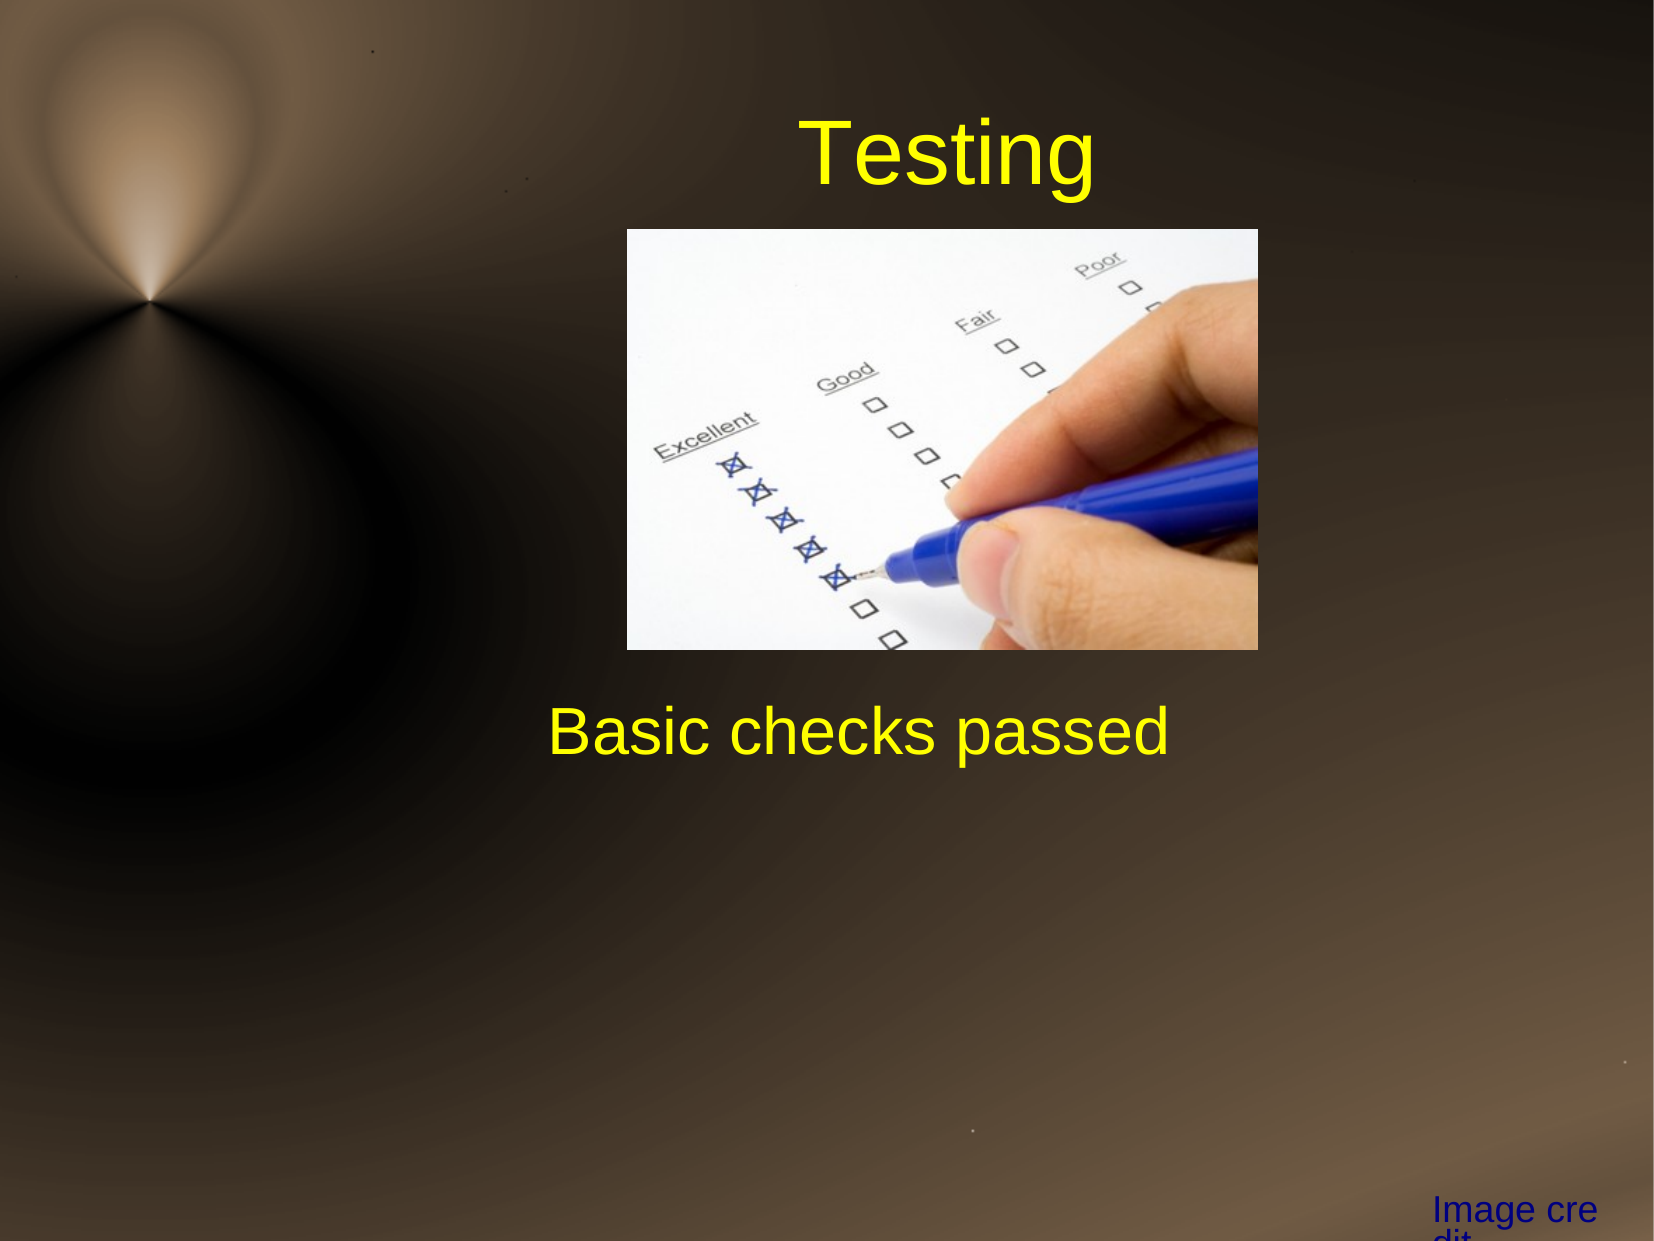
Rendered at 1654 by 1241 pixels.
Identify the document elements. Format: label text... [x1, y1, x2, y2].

text_box Image credit [1417, 1181, 1625, 1238]
title Testing [324, 56, 1571, 250]
subtitle Basic checks passed [147, 361, 1571, 1102]
picture [0, 0, 1654, 1241]
